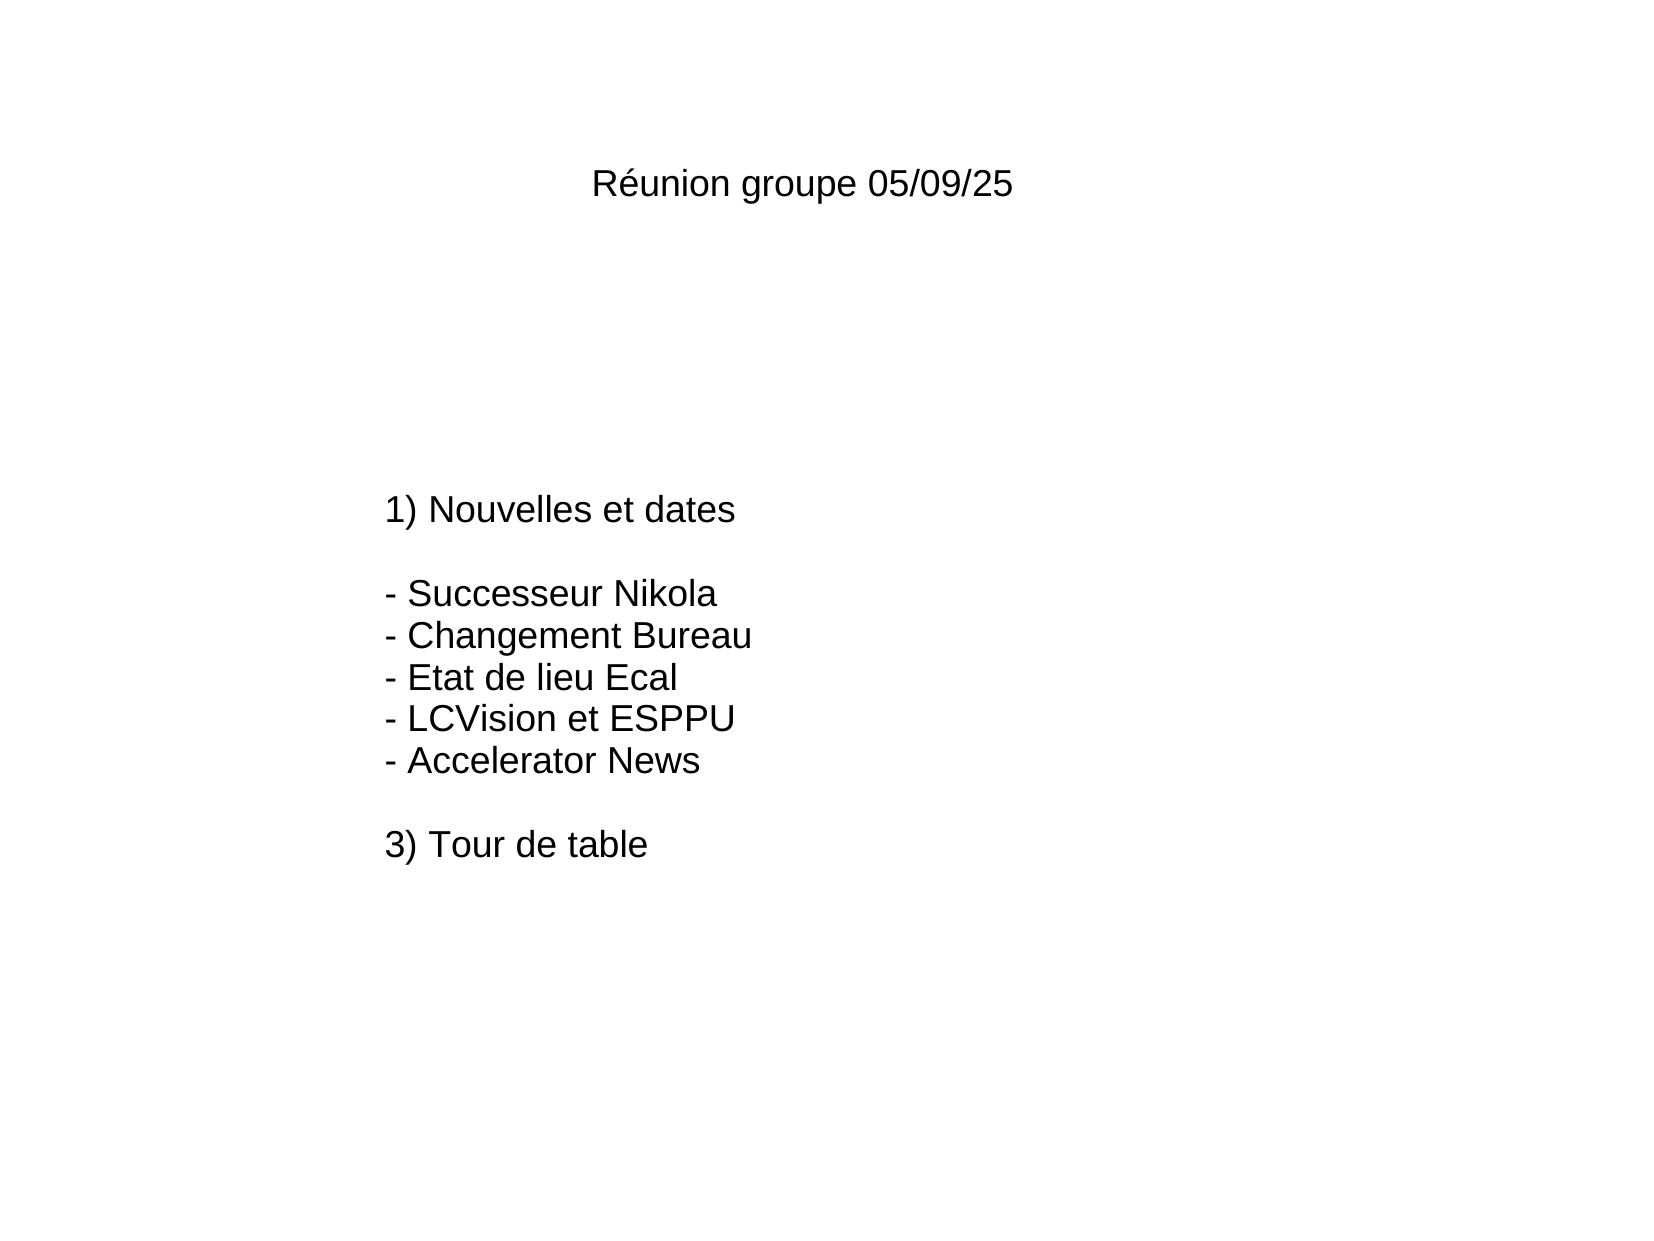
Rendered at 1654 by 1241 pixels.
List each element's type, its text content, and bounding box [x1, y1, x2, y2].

text_box 1) Nouvelles et dates - Successeur Nikola - Changement Bureau - Etat de lieu Ecal - LCVision et ESPPU - Accelerator News 3) Tour de table [369, 144, 1426, 916]
